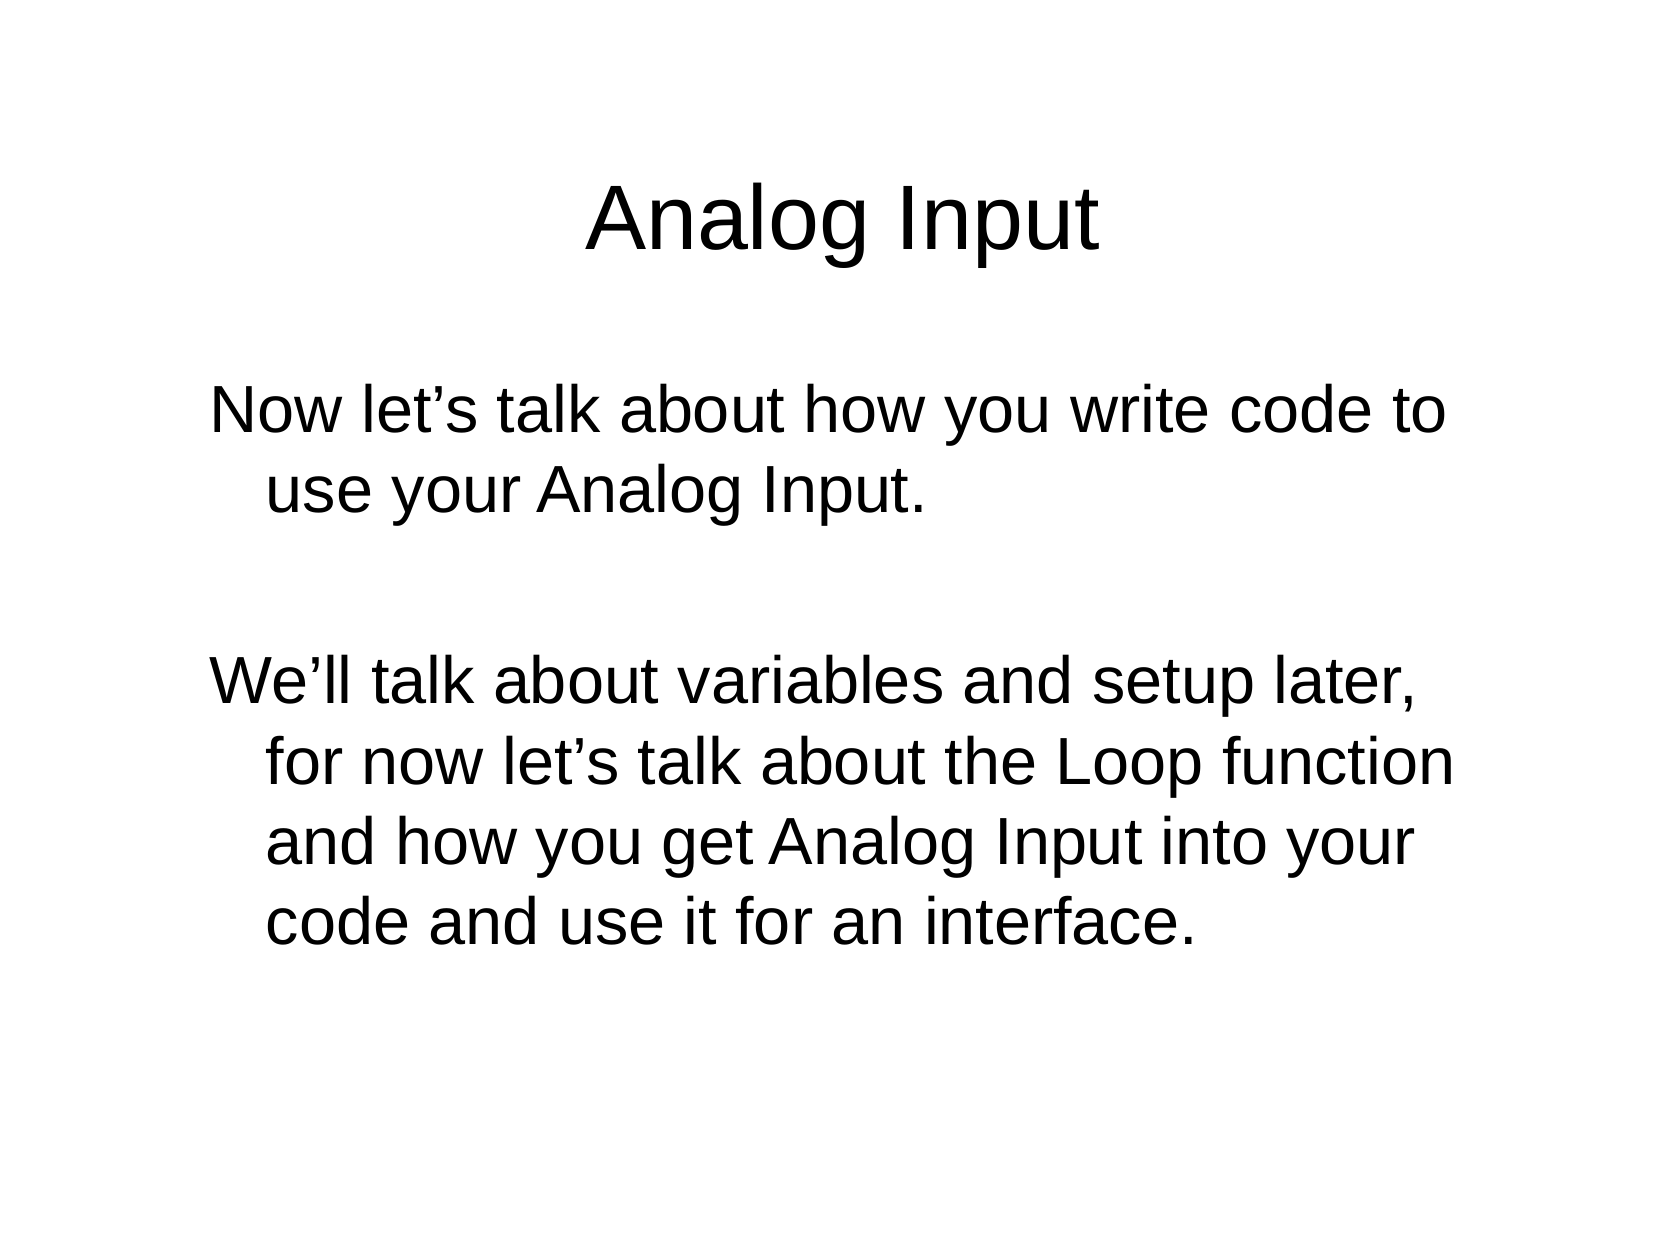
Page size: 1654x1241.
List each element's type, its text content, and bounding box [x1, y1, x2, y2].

title Analog Input [123, 110, 1529, 317]
list Now let’s talk about how you write code to use your Analog Input. We’ll talk about variables and setup later, for now let’s talk about the Loop function and how you get Analog Input into your code and use it for an interface. [123, 358, 1529, 1102]
